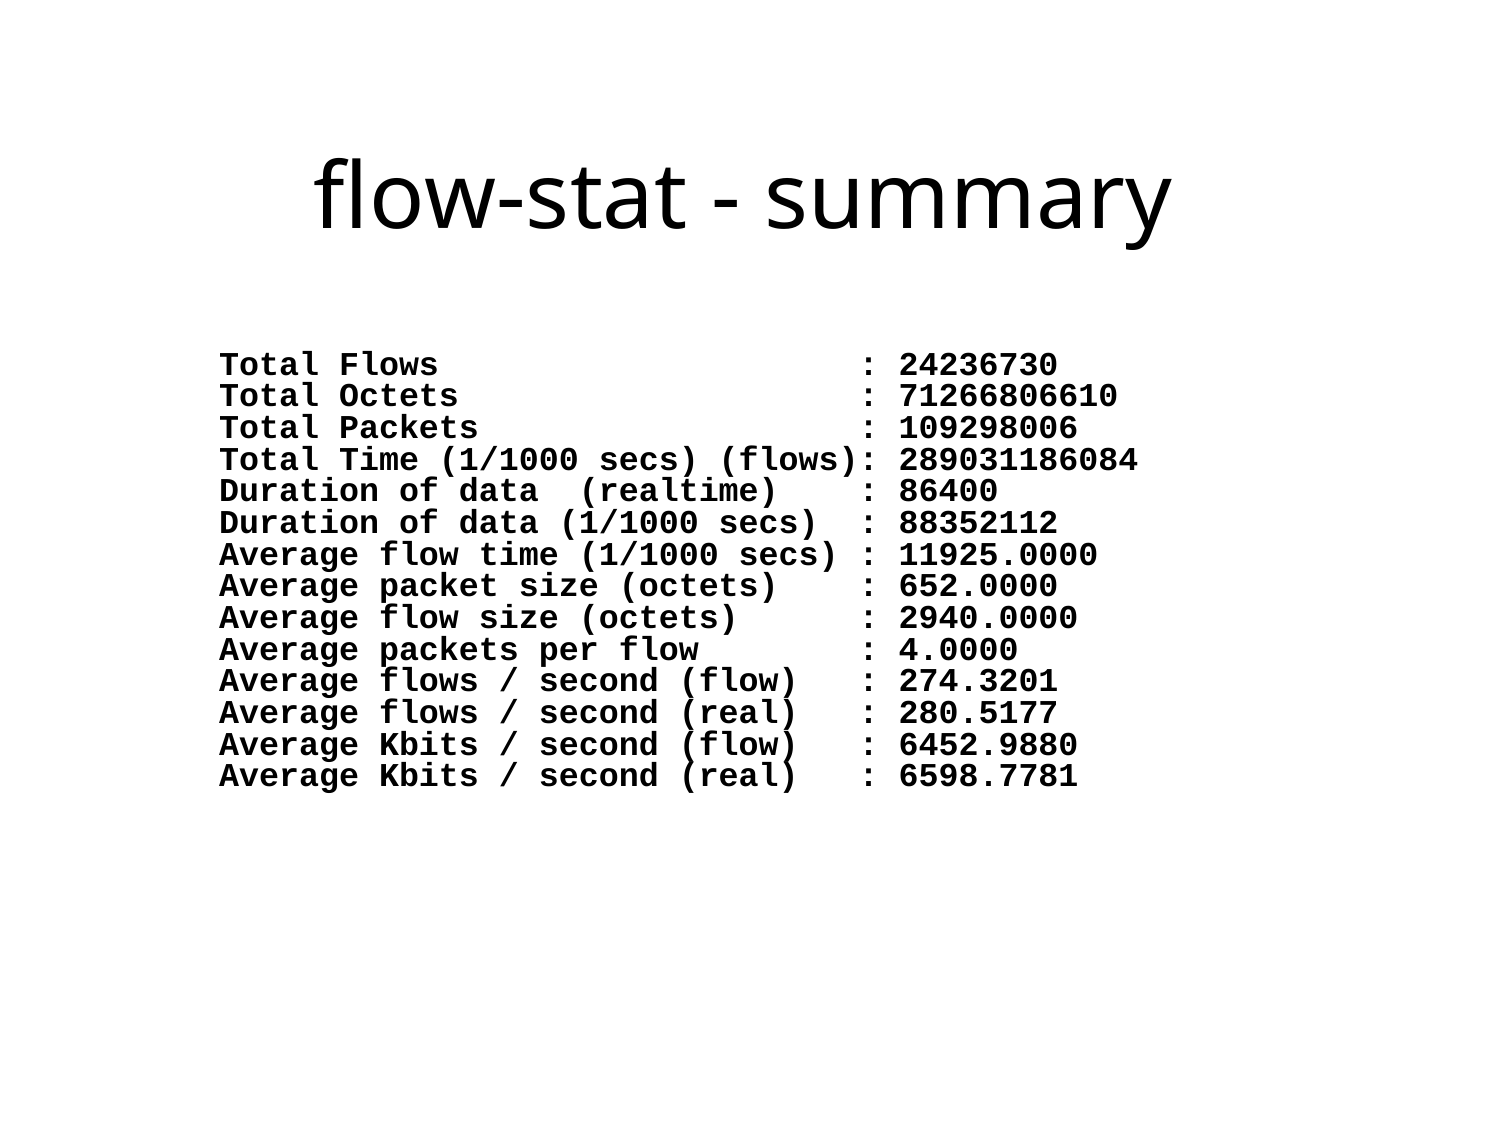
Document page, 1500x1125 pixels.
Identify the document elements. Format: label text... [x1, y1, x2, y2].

text_box Total Flows : 24236730 Total Octets : 71266806610 Total Packets : 109298006 Total Time (1/1000 secs) (flows): 289031186084 Duration of data (realtime) : 86400 Duration of data (1/1000 secs) : 88352112 Average flow time (1/1000 secs) : 11925.0000 Average packet size (octets) : 652.0000 Average flow size (octets) : 2940.0000 Average packets per flow : 4.0000 Average flows / second (flow) : 274.3201 Average flows / second (real) : 280.5177 Average Kbits / second (flow) : 6452.9880 Average Kbits / second (real) : 6598.7781 [213, 349, 1146, 794]
title flow-stat - summary [112, 62, 1388, 325]
